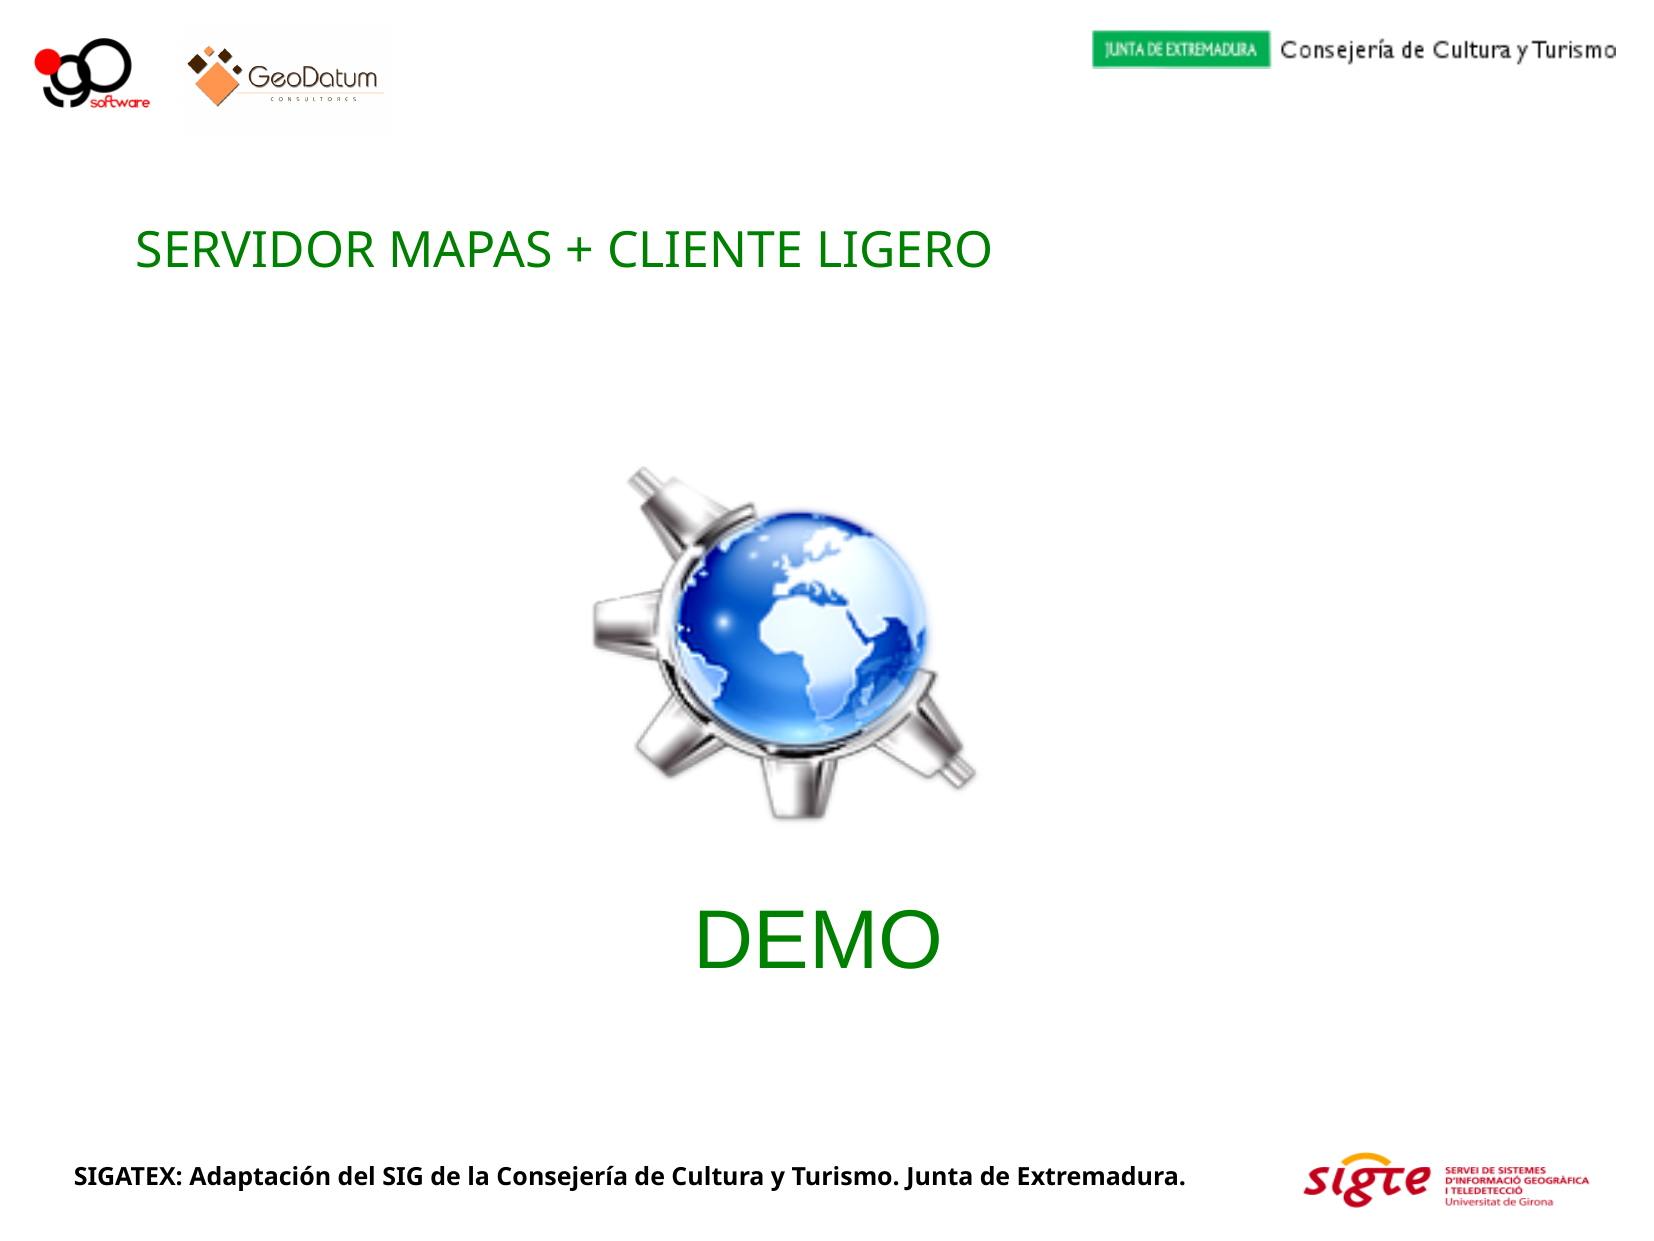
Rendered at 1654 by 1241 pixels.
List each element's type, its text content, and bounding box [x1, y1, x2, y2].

picture [1092, 29, 1616, 70]
text_box DEMO [679, 885, 1034, 1004]
text_box SERVIDOR MAPAS + CLIENTE LIGERO [120, 206, 1272, 280]
picture [29, 30, 155, 119]
picture [590, 466, 982, 827]
picture [177, 18, 394, 137]
picture [1299, 1151, 1592, 1211]
text_box SIGATEX: Adaptación del SIG de la Consejería de Cultura y Turismo. Junta de Extremadura. [59, 1151, 1299, 1200]
